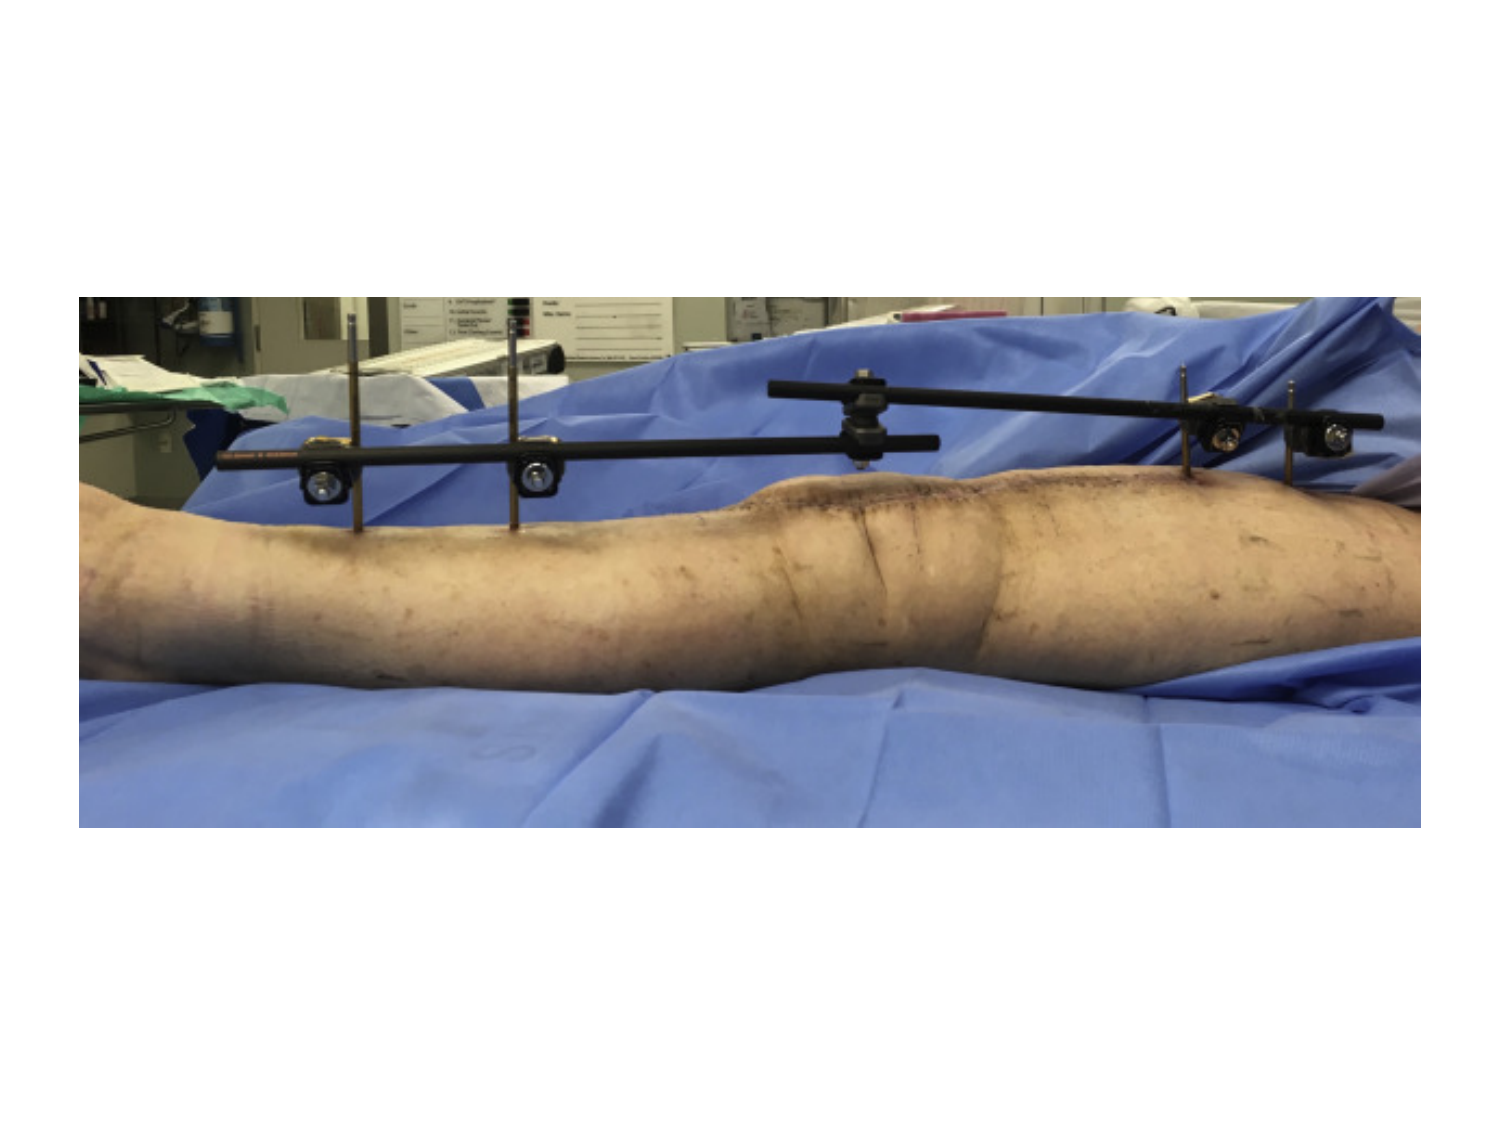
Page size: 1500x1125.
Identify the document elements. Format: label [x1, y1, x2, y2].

picture [79, 297, 1421, 828]
